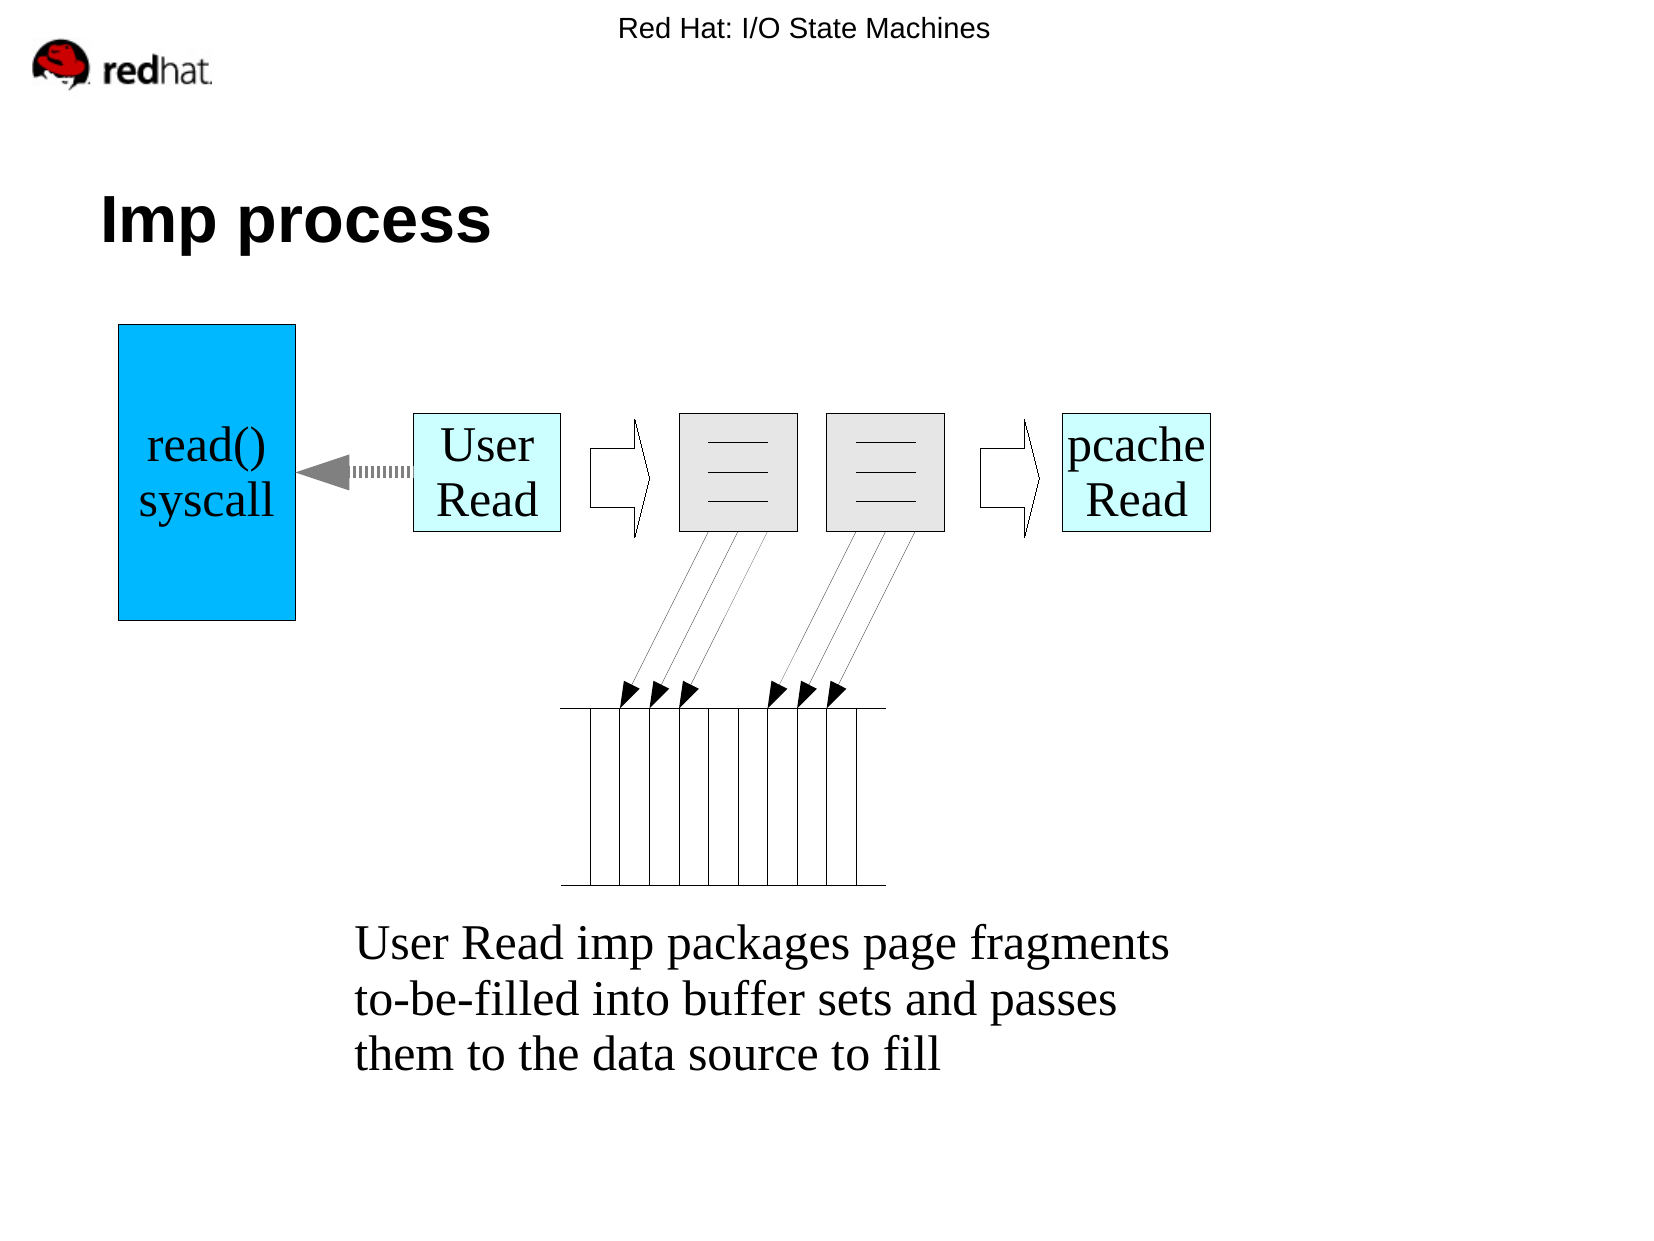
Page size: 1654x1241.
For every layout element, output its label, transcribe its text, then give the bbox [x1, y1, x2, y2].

text_box [826, 413, 945, 532]
text_box pcache Read [1062, 413, 1211, 532]
text_box User Read [413, 413, 561, 532]
text_box User Read imp packages page fragments to-be-filled into buffer sets and passes them to the data source to fill [354, 915, 1182, 1087]
text_box read() syscall [118, 324, 296, 621]
title Imp process [100, 164, 1506, 275]
picture [31, 37, 212, 98]
text_box [679, 413, 798, 532]
